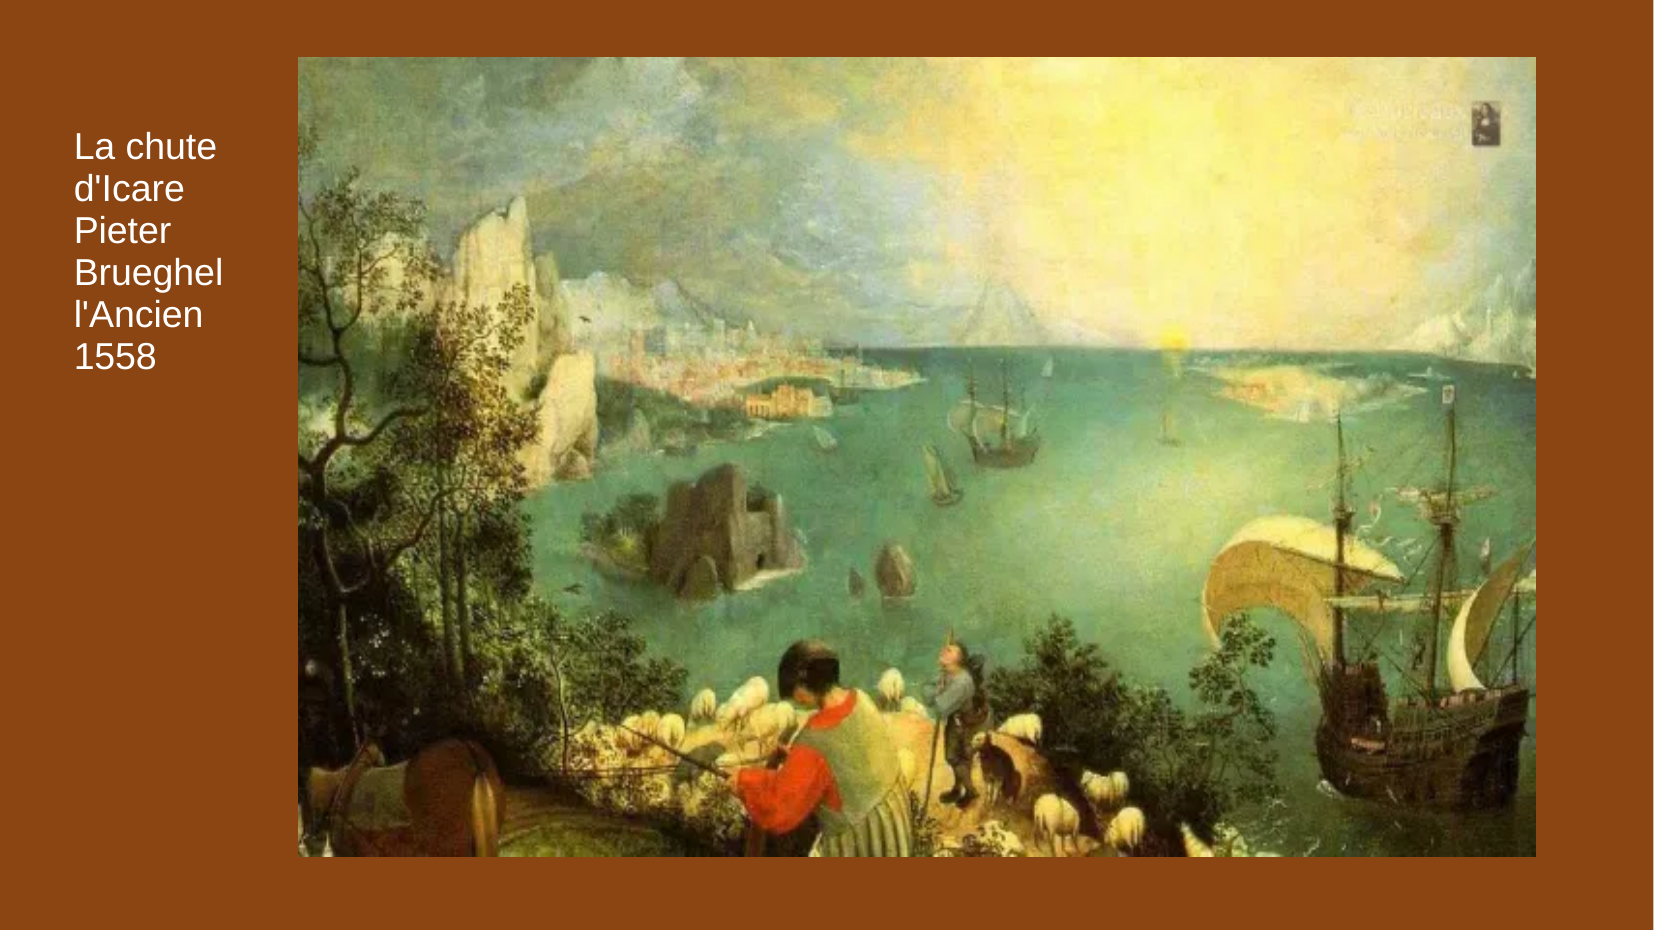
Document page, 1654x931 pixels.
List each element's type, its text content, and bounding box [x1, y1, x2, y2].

text_box La chute d'Icare Pieter Brueghel l'Ancien 1558 [59, 118, 266, 385]
picture [298, 57, 1536, 857]
